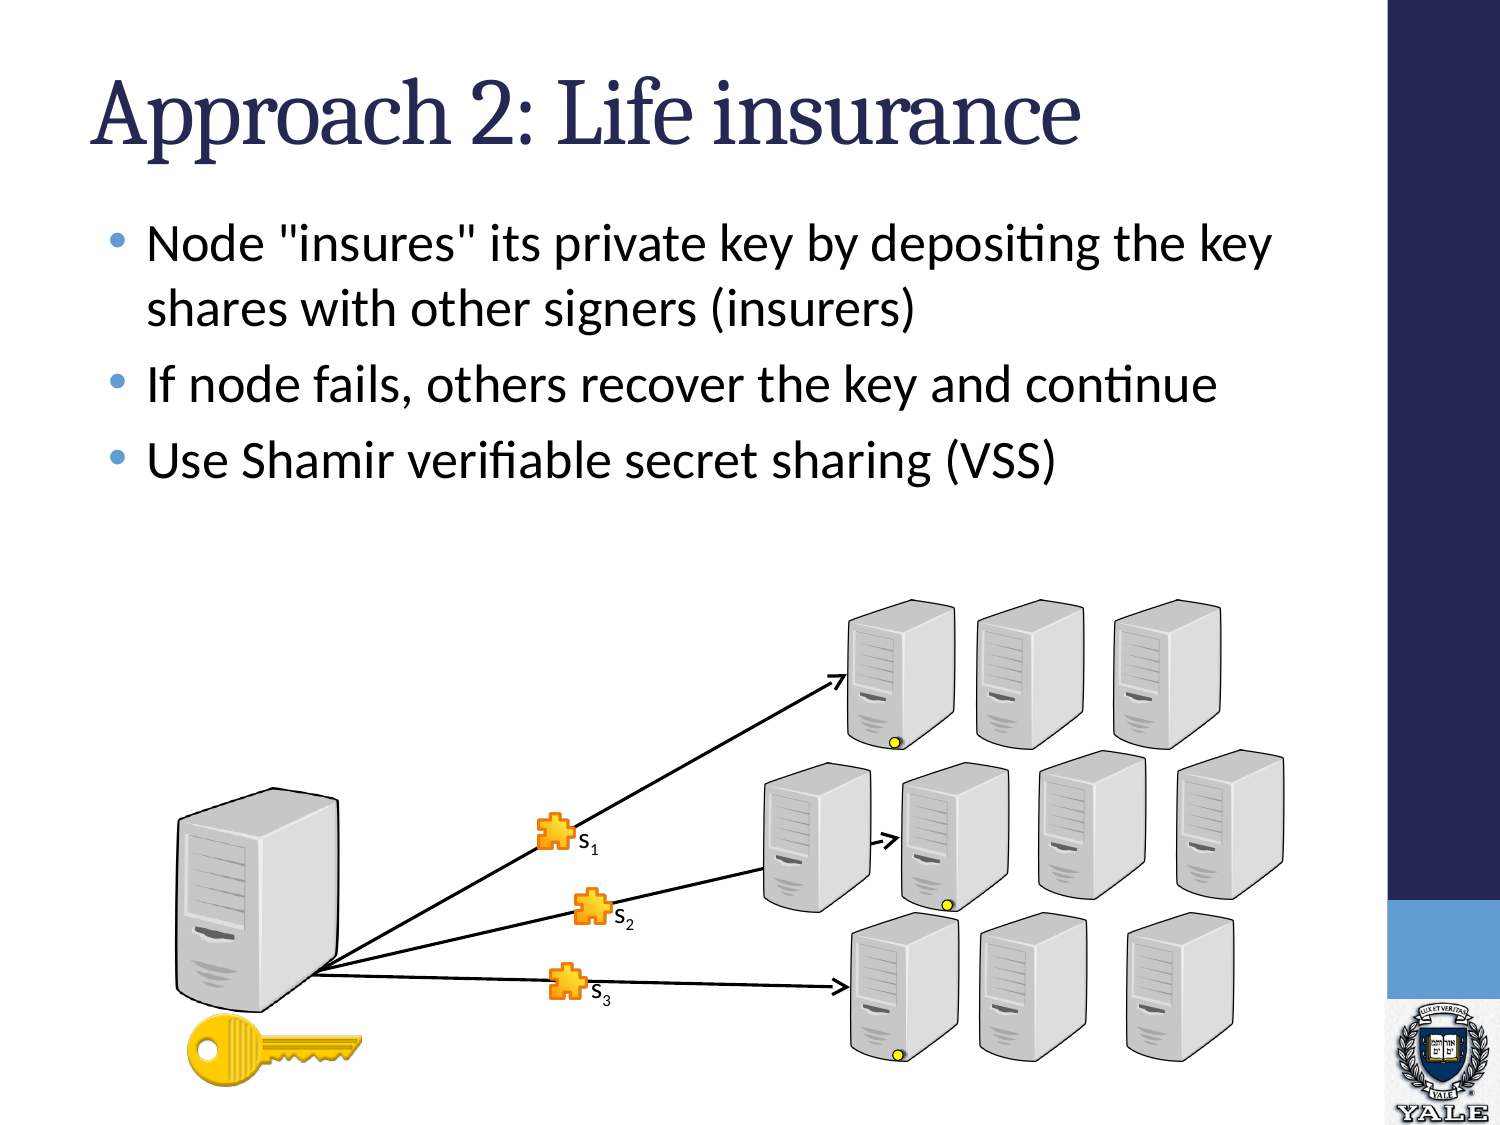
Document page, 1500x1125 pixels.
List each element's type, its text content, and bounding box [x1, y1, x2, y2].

list Node "insures" its private key by depositing the key shares with other signers (insurers) If node fails, others recover the key and continue Use Shamir verifiable secret sharing (VSS) [75, 200, 1325, 1063]
picture [549, 962, 576, 1000]
picture [174, 787, 362, 1088]
picture [537, 812, 563, 850]
text_box [892, 1049, 904, 1061]
picture [975, 599, 1285, 900]
picture [846, 599, 956, 750]
picture [1125, 912, 1235, 1062]
text_box [941, 899, 953, 911]
text_box [889, 737, 900, 748]
title Approach 2: Life insurance [75, 12, 1325, 200]
picture [762, 762, 1088, 1062]
picture [574, 887, 599, 925]
text_box s1 [563, 812, 614, 867]
text_box s3 [576, 962, 626, 1018]
text_box s2 [599, 887, 649, 942]
picture [1384, 999, 1500, 1125]
